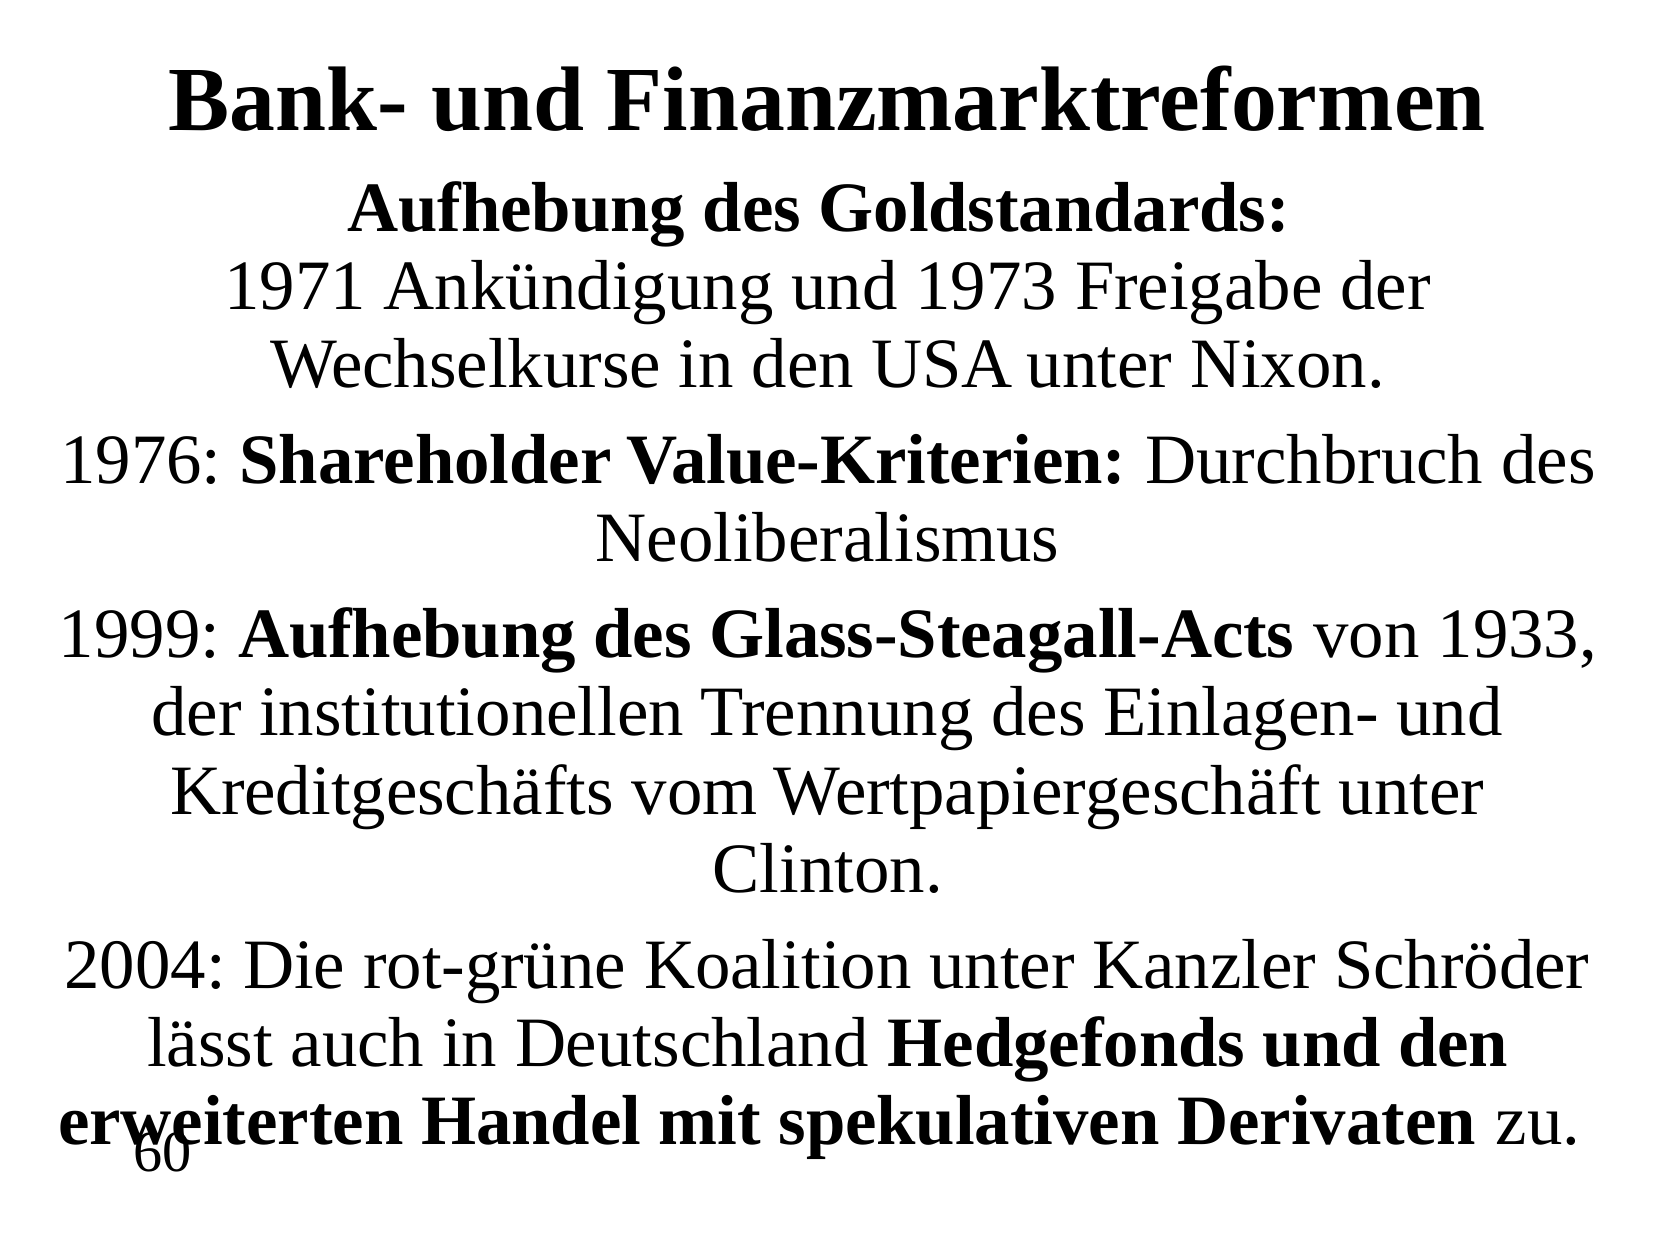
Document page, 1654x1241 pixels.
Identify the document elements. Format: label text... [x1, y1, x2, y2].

text_box <Foliennummer> [0, 1112, 382, 1192]
text_box Bank- und Finanzmarktreformen Aufhebung des Goldstandards: 1971 Ankündigung und 1973 Freigabe der Wechselkurse in den USA unter Nixon. 1976: Shareholder Value-Kriterien: Durchbruch des Neoliberalismus 1999: Aufhebung des Glass-Steagall-Acts von 1933, der institutionellen Trennung des Einlagen- und Kreditgeschäfts vom Wertpapiergeschäft unter Clinton. 2004: Die rot-grüne Koalition unter Kanzler Schröder lässt auch in Deutschland Hedgefonds und den erweiterten Handel mit spekulativen Derivaten zu. [43, 41, 1626, 1182]
